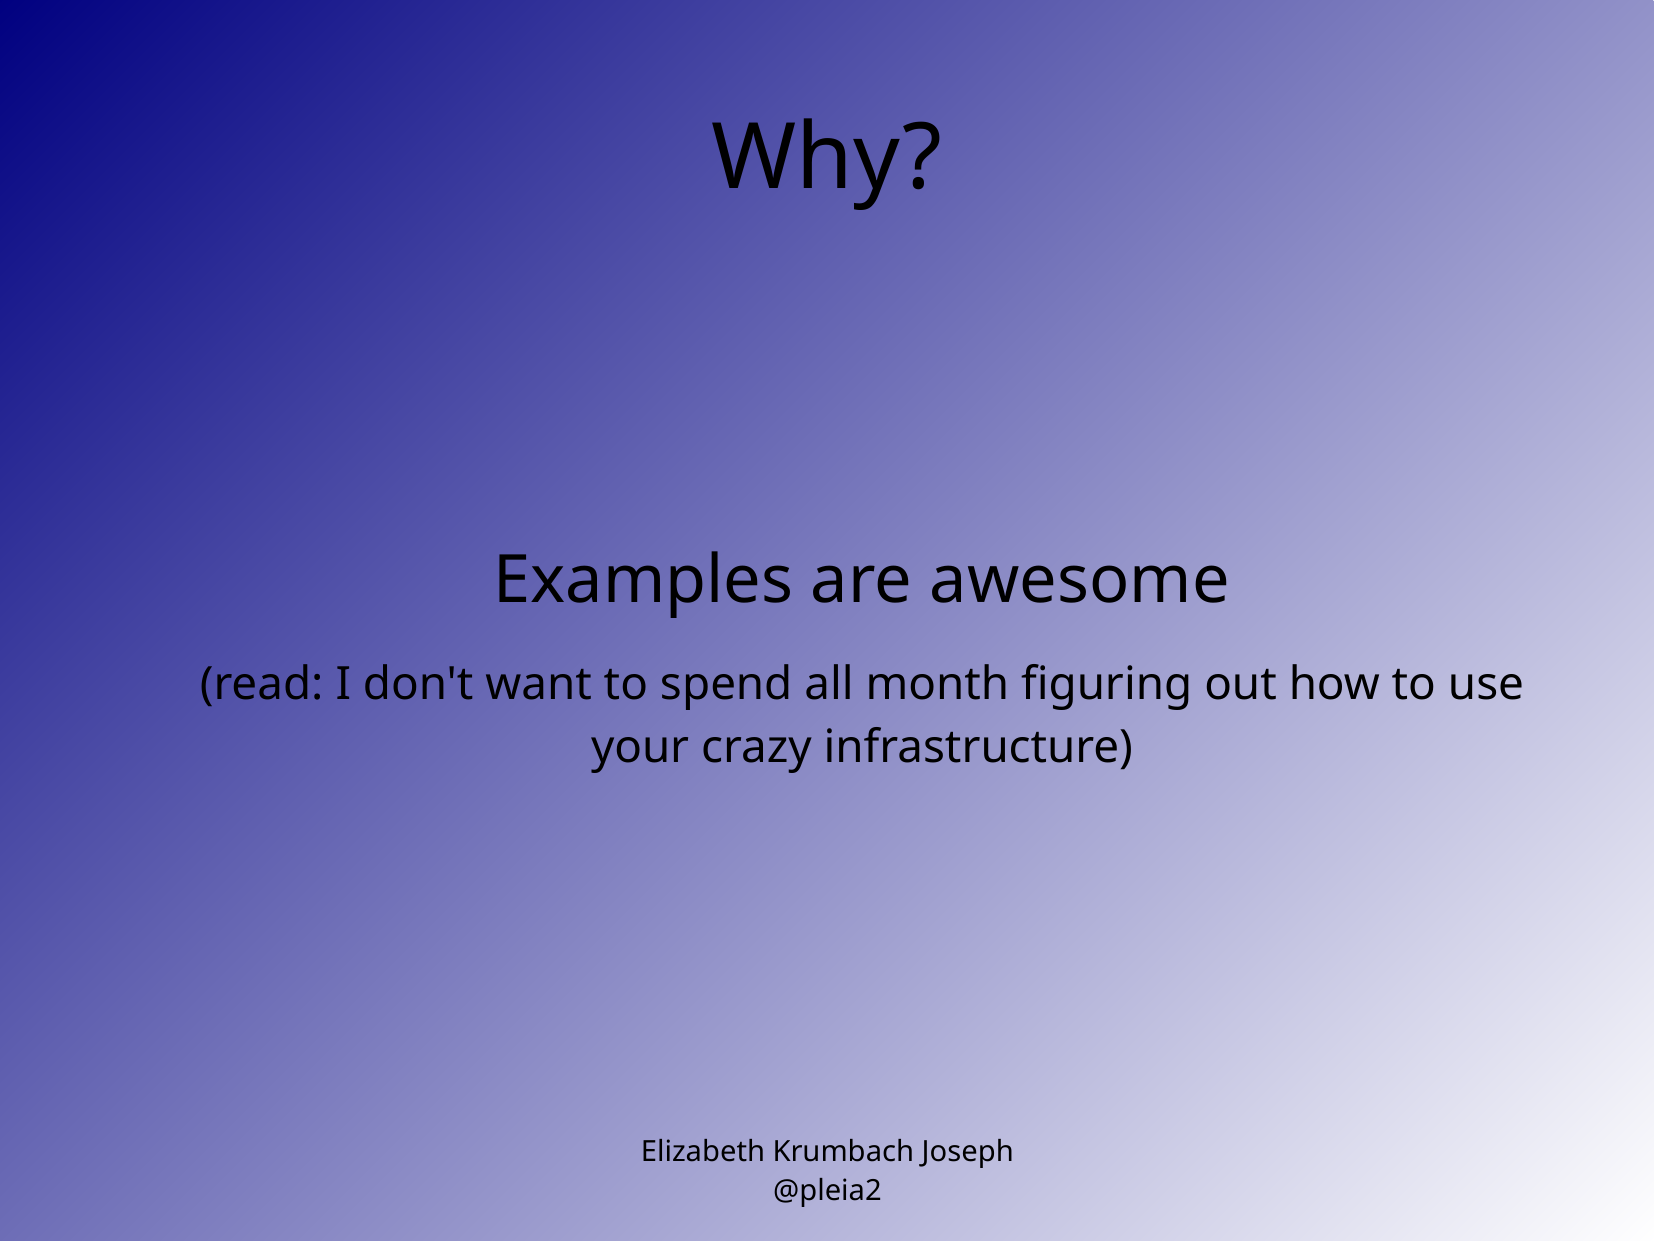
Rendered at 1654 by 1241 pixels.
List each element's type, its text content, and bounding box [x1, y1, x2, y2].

title Why? [82, 49, 1571, 257]
list Examples are awesome (read: I don't want to spend all month figuring out how to use your crazy infrastructure) [82, 290, 1571, 1010]
